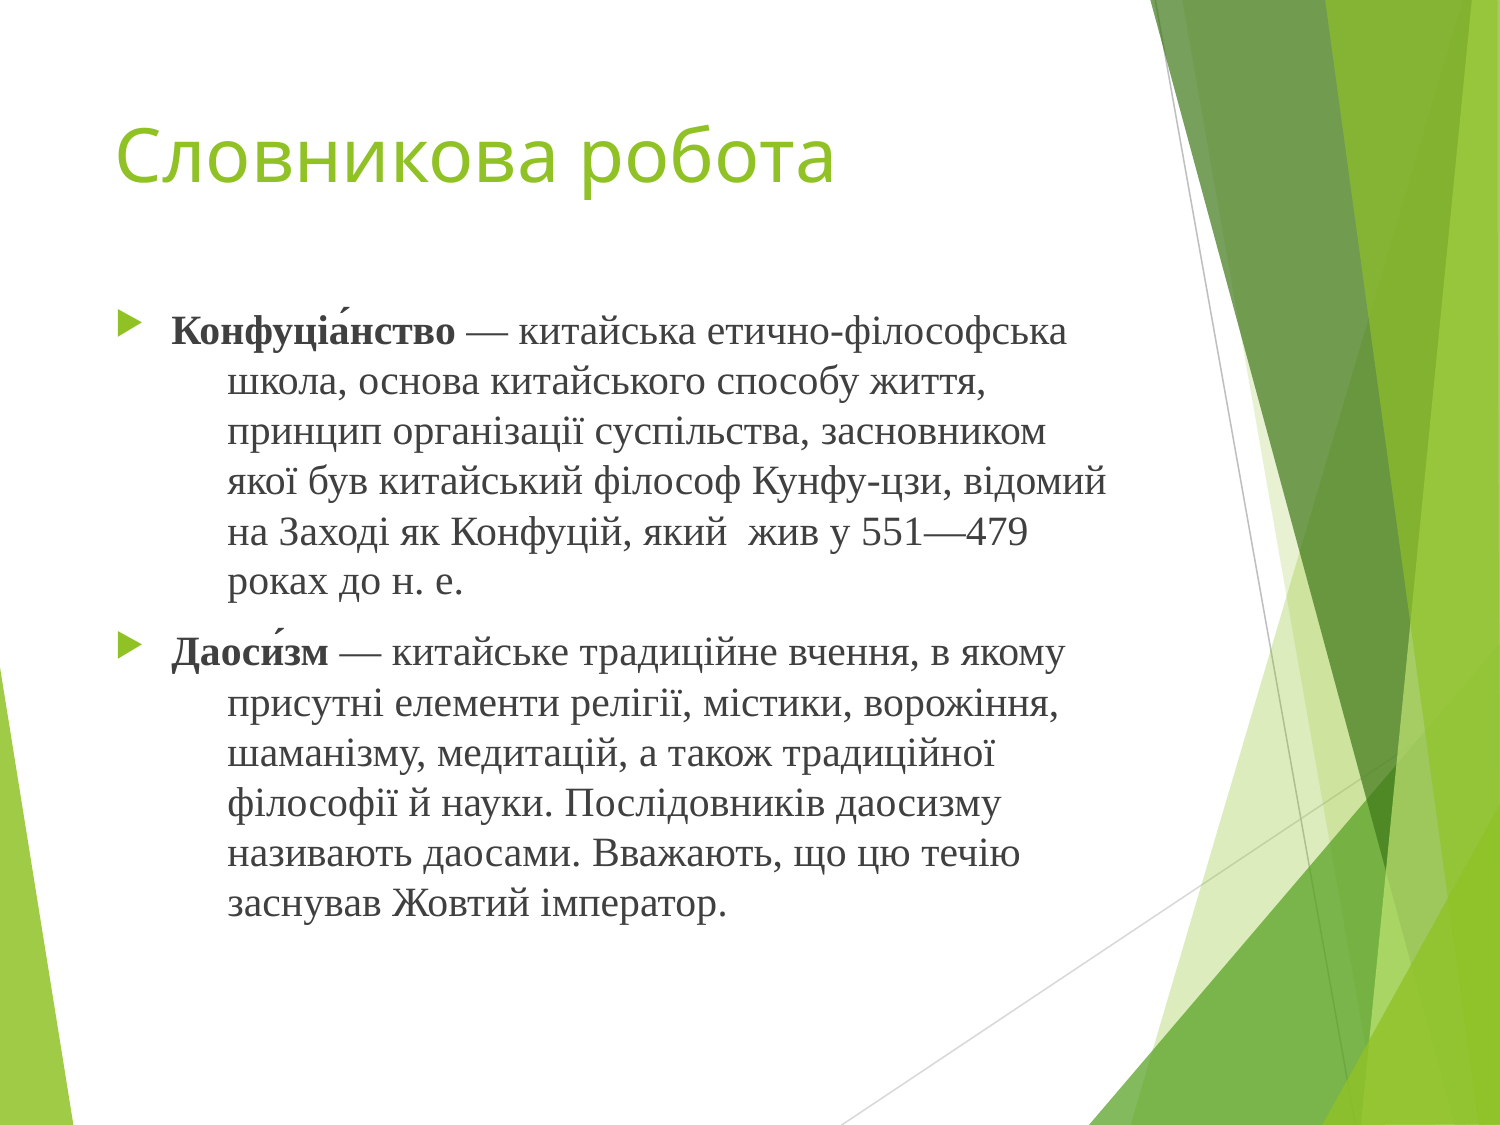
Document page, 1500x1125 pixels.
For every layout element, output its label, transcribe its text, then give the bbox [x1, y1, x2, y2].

list Конфуціа́нство — китайська етично-філософська школа, основа китайського способу життя, принцип організації суспільства, засновником якої був китайський філософ Кунфу-цзи, відомий на Заході як Конфуцій, який жив у 551—479 роках до н. е. Даоси́зм — китайське традиційне вчення, в якому присутні елементи релігії, містики, ворожіння, шаманізму, медитацій, а також традиційної філософії й науки. Послідовників даосизму називають даосами. Вважають, що цю течію заснував Жовтий імператор. [99, 295, 1142, 992]
title Словникова робота [99, 99, 1142, 295]
